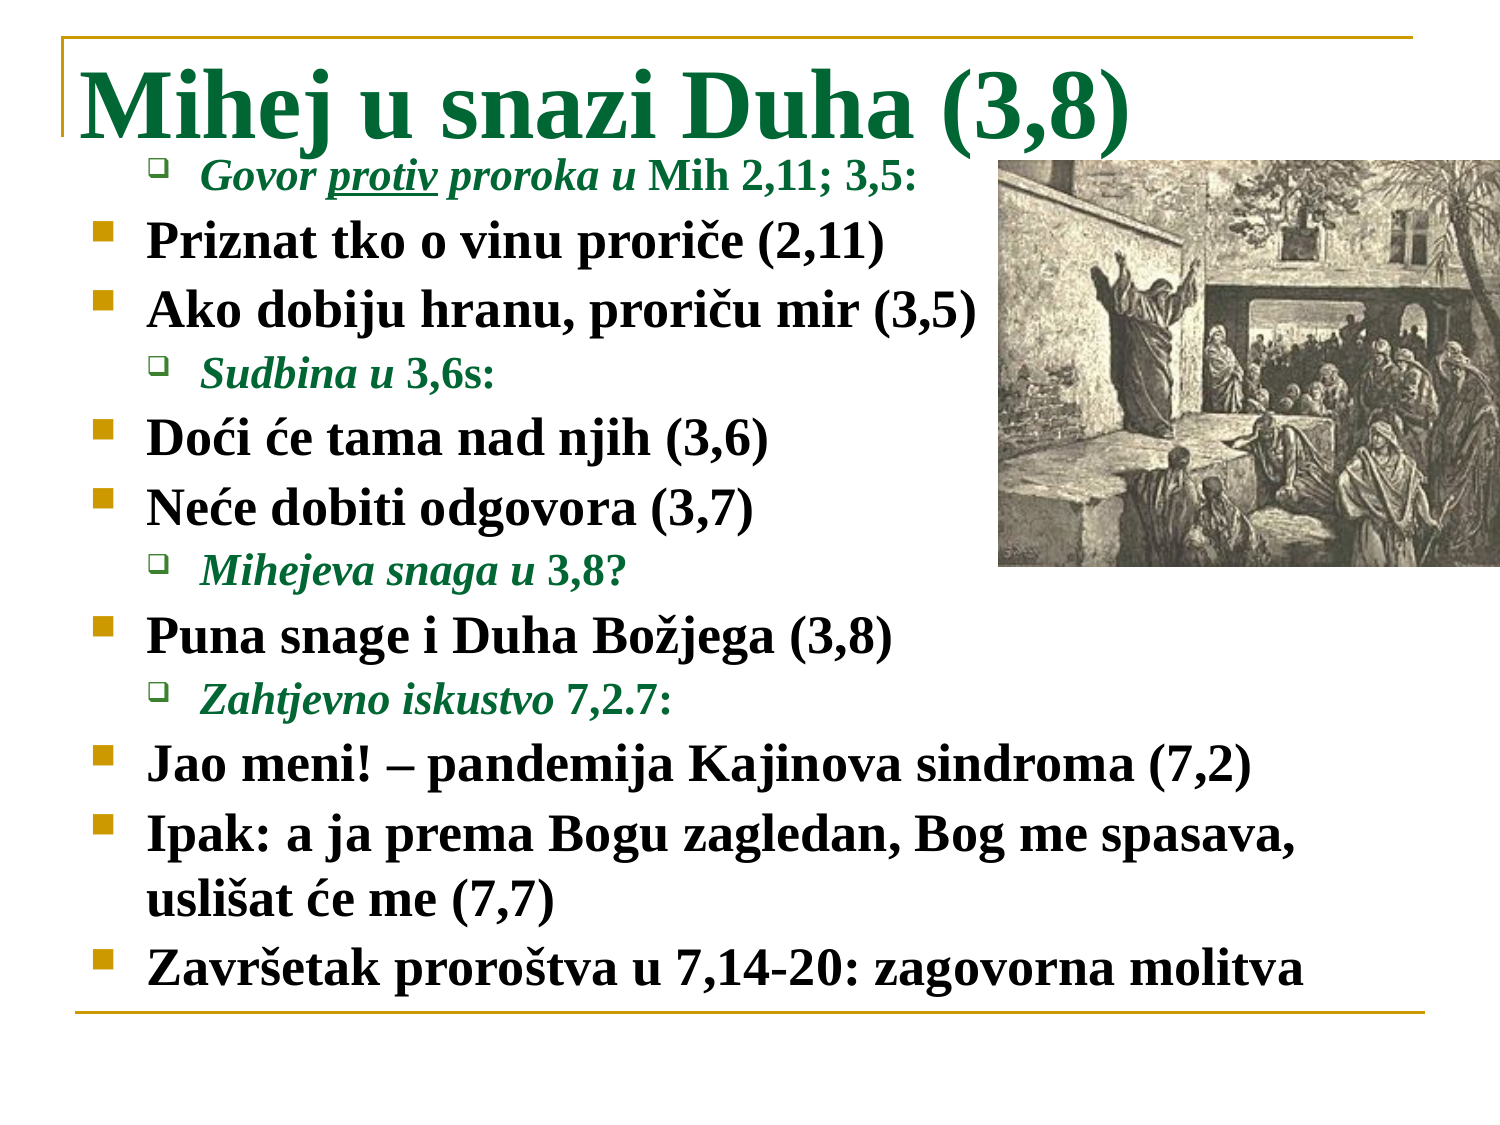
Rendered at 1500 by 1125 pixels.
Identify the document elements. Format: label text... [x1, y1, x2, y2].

title Mihej u snazi Duha (3,8) [64, 31, 1415, 218]
picture [998, 160, 1500, 567]
list Govor protiv proroka u Mih 2,11; 3,5: Priznat tko o vinu proriče (2,11) Ako dobiju hranu, proriču mir (3,5) Sudbina u 3,6s: Doći će tama nad njih (3,6) Neće dobiti odgovora (3,7) Mihejeva snaga u 3,8? Puna snage i Duha Božjega (3,8) Zahtjevno iskustvo 7,2.7: Jao meni! – pandemija Kajinova sindroma (7,2) Ipak: a ja prema Bogu zagledan, Bog me spasava, uslišat će me (7,7) Završetak proroštva u 7,14-20: zagovorna molitva [74, 137, 1424, 1006]
